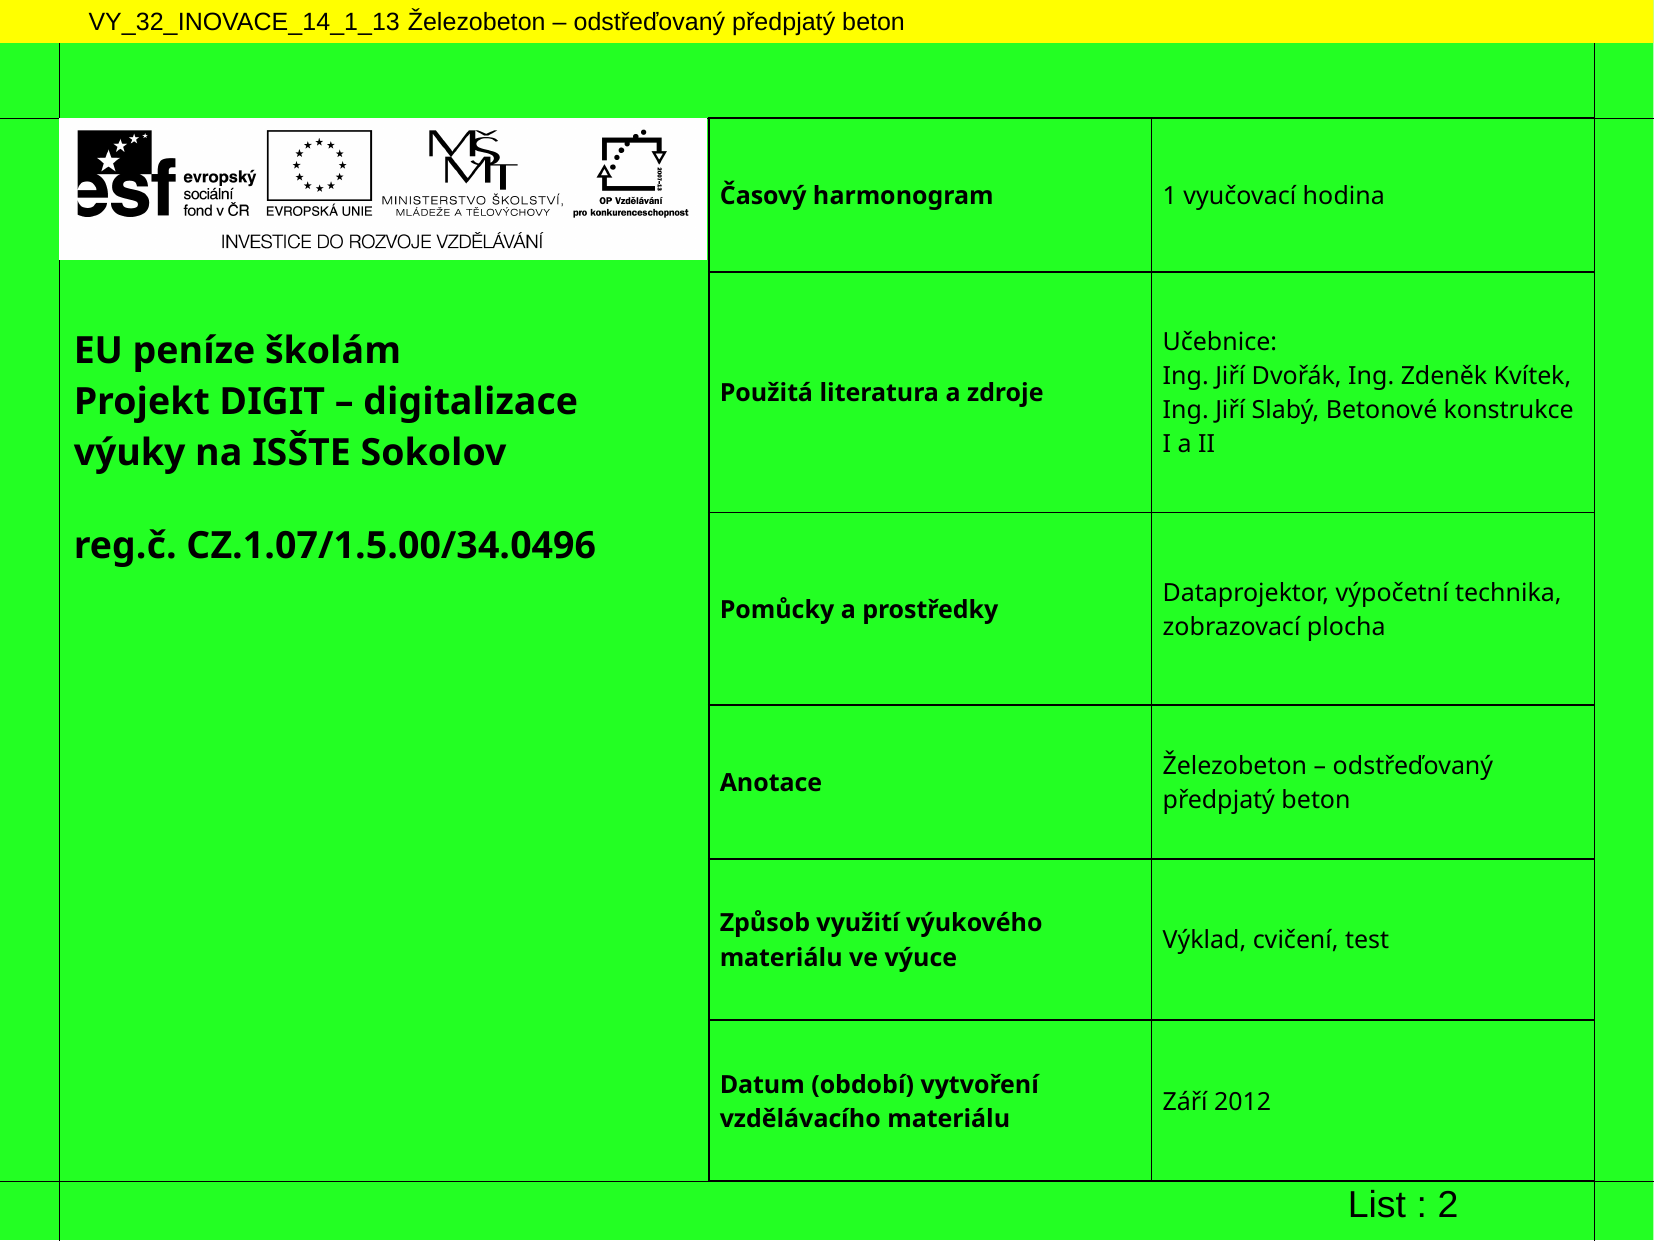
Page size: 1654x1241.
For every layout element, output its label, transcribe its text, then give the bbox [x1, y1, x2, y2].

table_header 1 vyučovací hodina [1152, 119, 1594, 271]
table_cell Výklad, cvičení, test [1152, 860, 1594, 1019]
table_cell Dataprojektor, výpočetní technika, zobrazovací plocha [1152, 513, 1594, 704]
table_cell Použitá literatura a zdroje [710, 273, 1151, 512]
table_cell Anotace [710, 706, 1151, 858]
table_cell Září 2012 [1152, 1021, 1594, 1180]
table_header Časový harmonogram [710, 119, 1151, 271]
table_cell Učebnice: Ing. Jiří Dvořák, Ing. Zdeněk Kvítek, Ing. Jiří Slabý, Betonové konstrukce I a II [1152, 273, 1594, 512]
table_cell Pomůcky a prostředky [710, 513, 1151, 704]
picture [59, 118, 707, 260]
table_cell Způsob využití výukového materiálu ve výuce [710, 860, 1151, 1019]
text_box EU peníze školám Projekt DIGIT – digitalizace výuky na ISŠTE Sokolov reg.č. CZ.1.07/1.5.00/34.0496 [59, 315, 680, 562]
text_box VY_32_INOVACE_14_1_13 Železobeton – odstřeďovaný předpjatý beton [0, 0, 1654, 43]
table_cell Železobeton – odstřeďovaný předpjatý beton [1152, 706, 1594, 858]
text_box List : <číslo> [1357, 1176, 1599, 1241]
table_cell Datum (období) vytvoření vzdělávacího materiálu [710, 1021, 1151, 1180]
